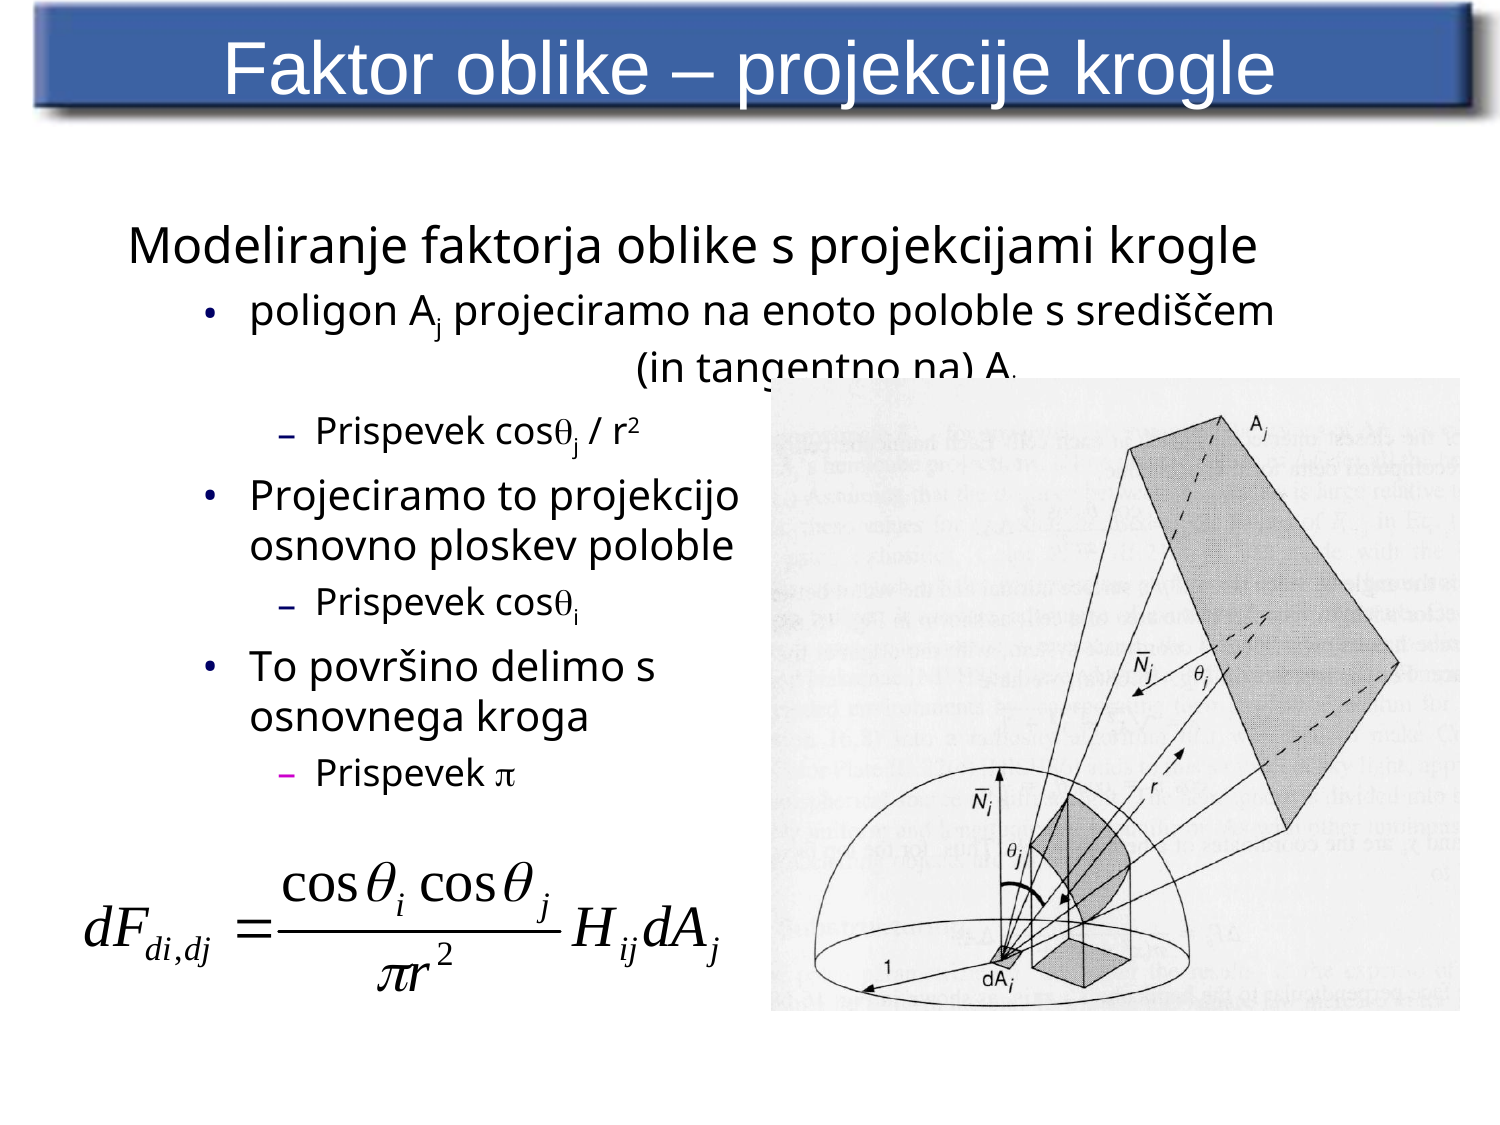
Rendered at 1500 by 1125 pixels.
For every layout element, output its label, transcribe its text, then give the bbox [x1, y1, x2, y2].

picture [771, 378, 1460, 1011]
list Modeliranje faktorja oblike s projekcijami krogle poligon Aj projeciramo na enoto poloble s središčem (in tangentno na) Ai Prispevek cosj / r2 Projeciramo to projekcijo na osnovno ploskev poloble Prispevek cosi To površino delimo s povšino osnovnega kroga Prispevek  [112, 205, 1388, 894]
title Faktor oblike – projekcije krogle [112, 0, 1388, 118]
picture [32, 0, 1500, 127]
chart [75, 843, 734, 1005]
